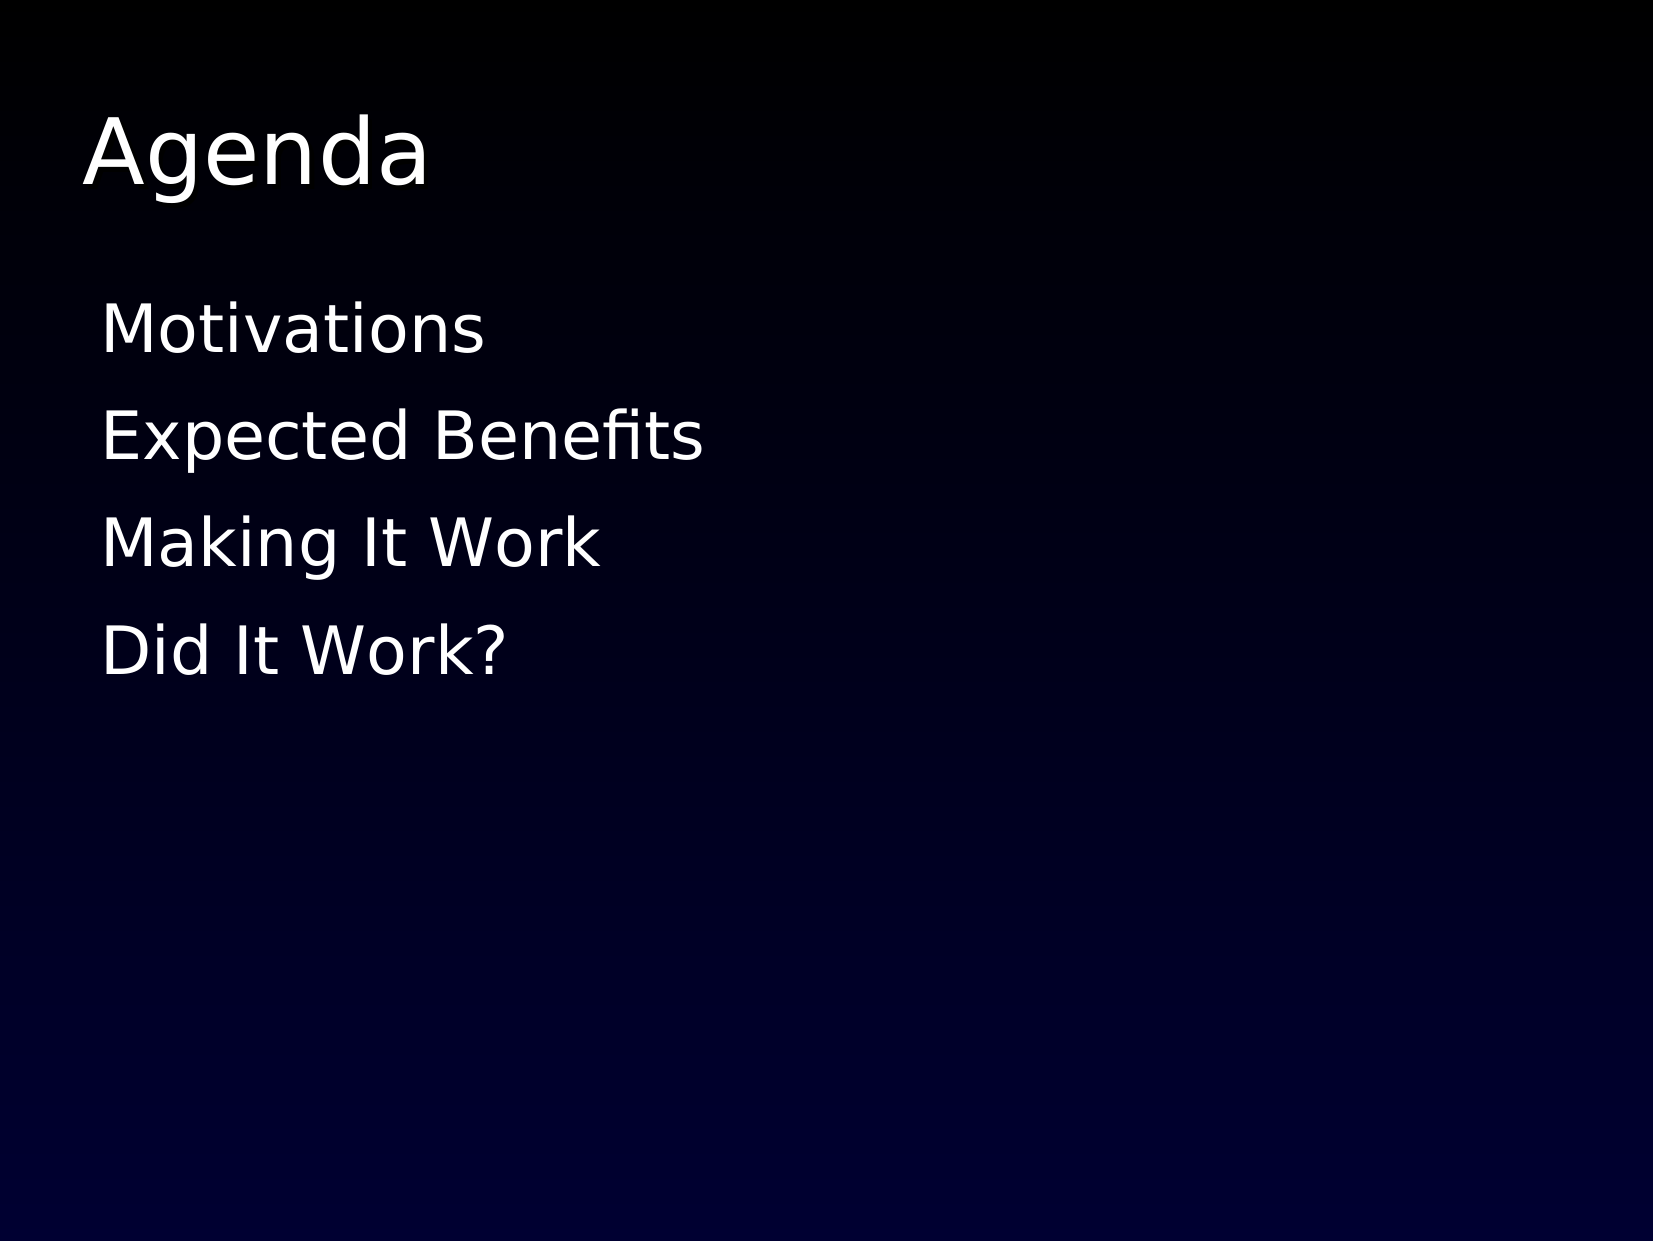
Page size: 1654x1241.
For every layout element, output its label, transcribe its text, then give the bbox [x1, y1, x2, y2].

list Motivations Expected Benefits Making It Work Did It Work? [82, 290, 1571, 1148]
title Agenda [82, 49, 1571, 257]
